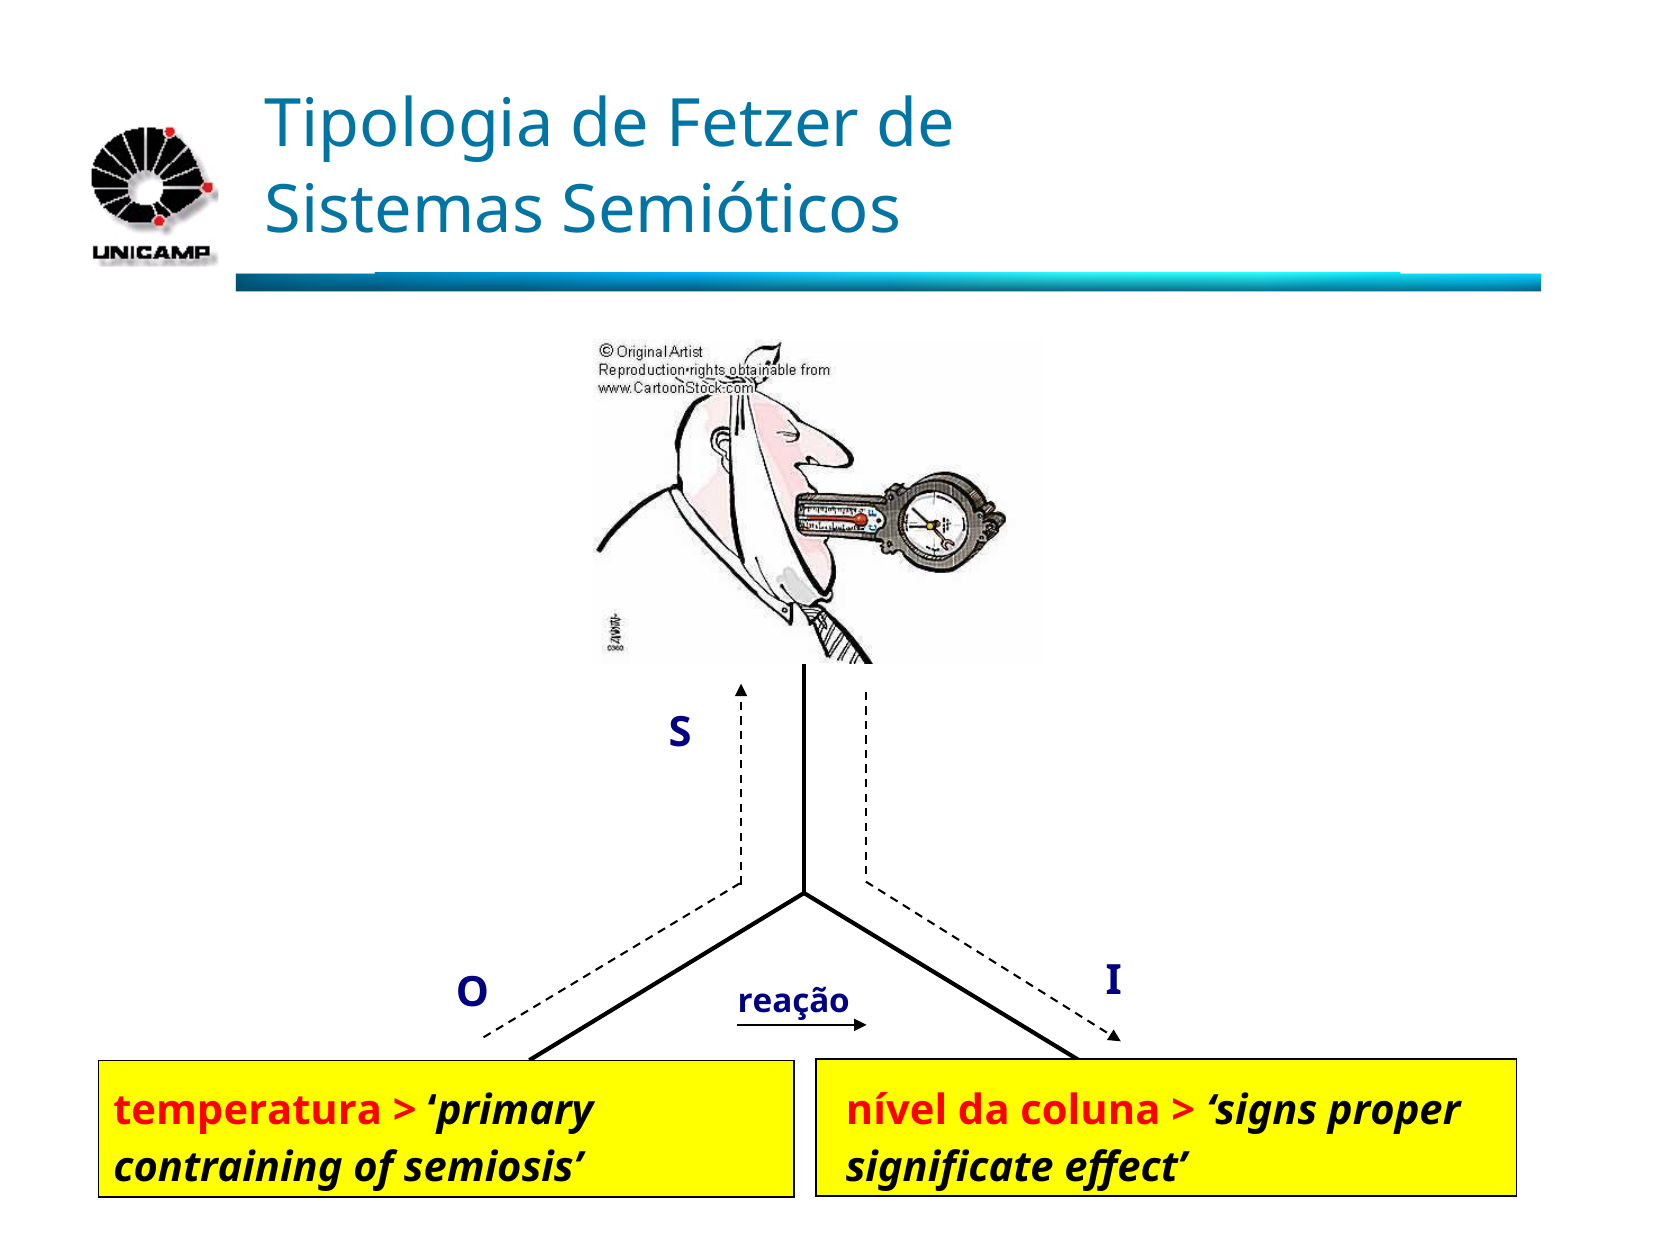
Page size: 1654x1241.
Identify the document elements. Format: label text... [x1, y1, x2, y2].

text_box S [653, 694, 707, 767]
text_box O [441, 954, 504, 1027]
picture [593, 339, 1043, 664]
text_box [98, 1060, 795, 1198]
text_box temperatura > ‘primary contraining of semiosis’ [98, 1071, 772, 1202]
text_box nível da coluna > ‘signs proper significate effect’ [831, 1071, 1505, 1202]
picture [125, 272, 1654, 295]
text_box reação [714, 969, 865, 1031]
title Tipologia de Fetzer de Sistemas Semióticos [264, 42, 1534, 250]
text_box I [1090, 942, 1137, 1015]
text_box [816, 1059, 1517, 1196]
